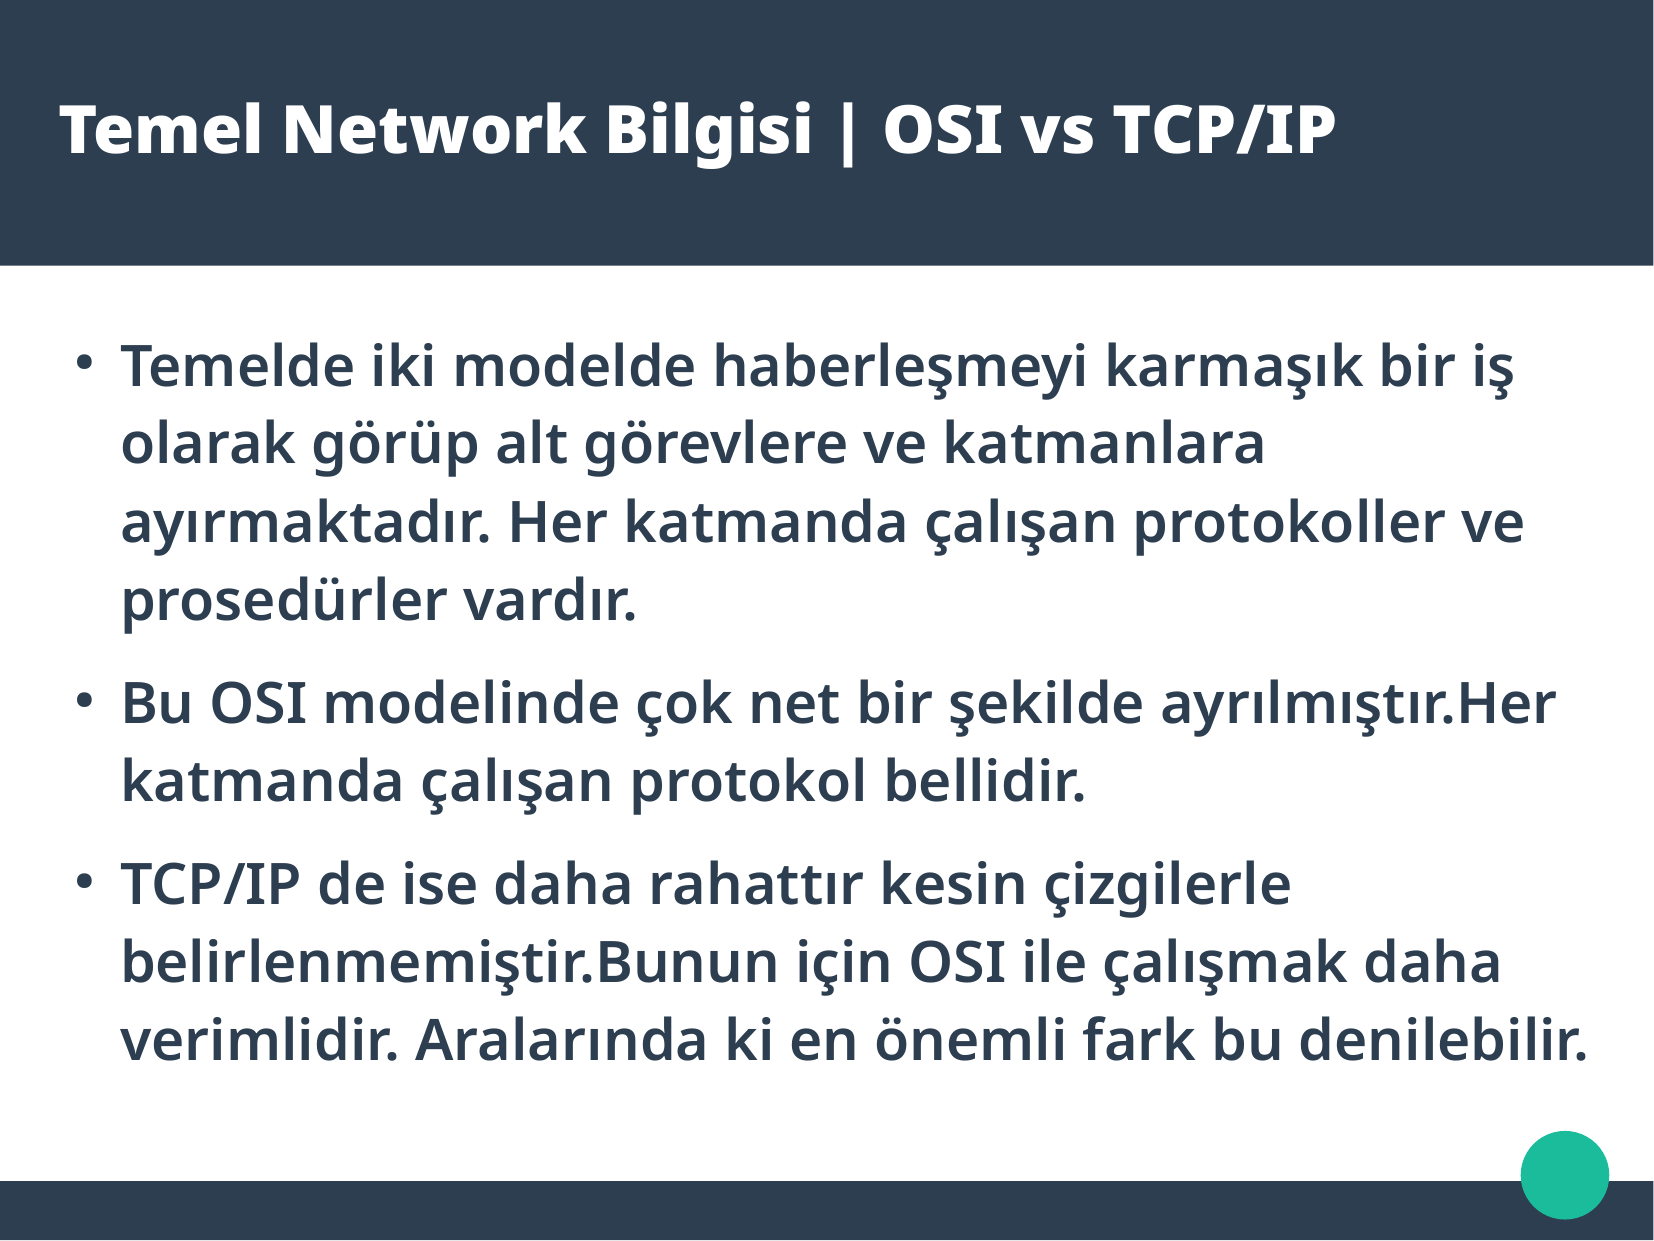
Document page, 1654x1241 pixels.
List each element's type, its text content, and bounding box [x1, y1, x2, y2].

title Temel Network Bilgisi | OSI vs TCP/IP [59, 49, 1595, 207]
list Temelde iki modelde haberleşmeyi karmaşık bir iş olarak görüp alt görevlere ve katmanlara ayırmaktadır. Her katmanda çalışan protokoller ve prosedürler vardır. Bu OSI modelinde çok net bir şekilde ayrılmıştır.Her katmanda çalışan protokol bellidir. TCP/IP de ise daha rahattır kesin çizgilerle belirlenmemiştir.Bunun için OSI ile çalışmak daha verimlidir. Aralarında ki en önemli fark bu denilebilir. [59, 324, 1595, 1152]
